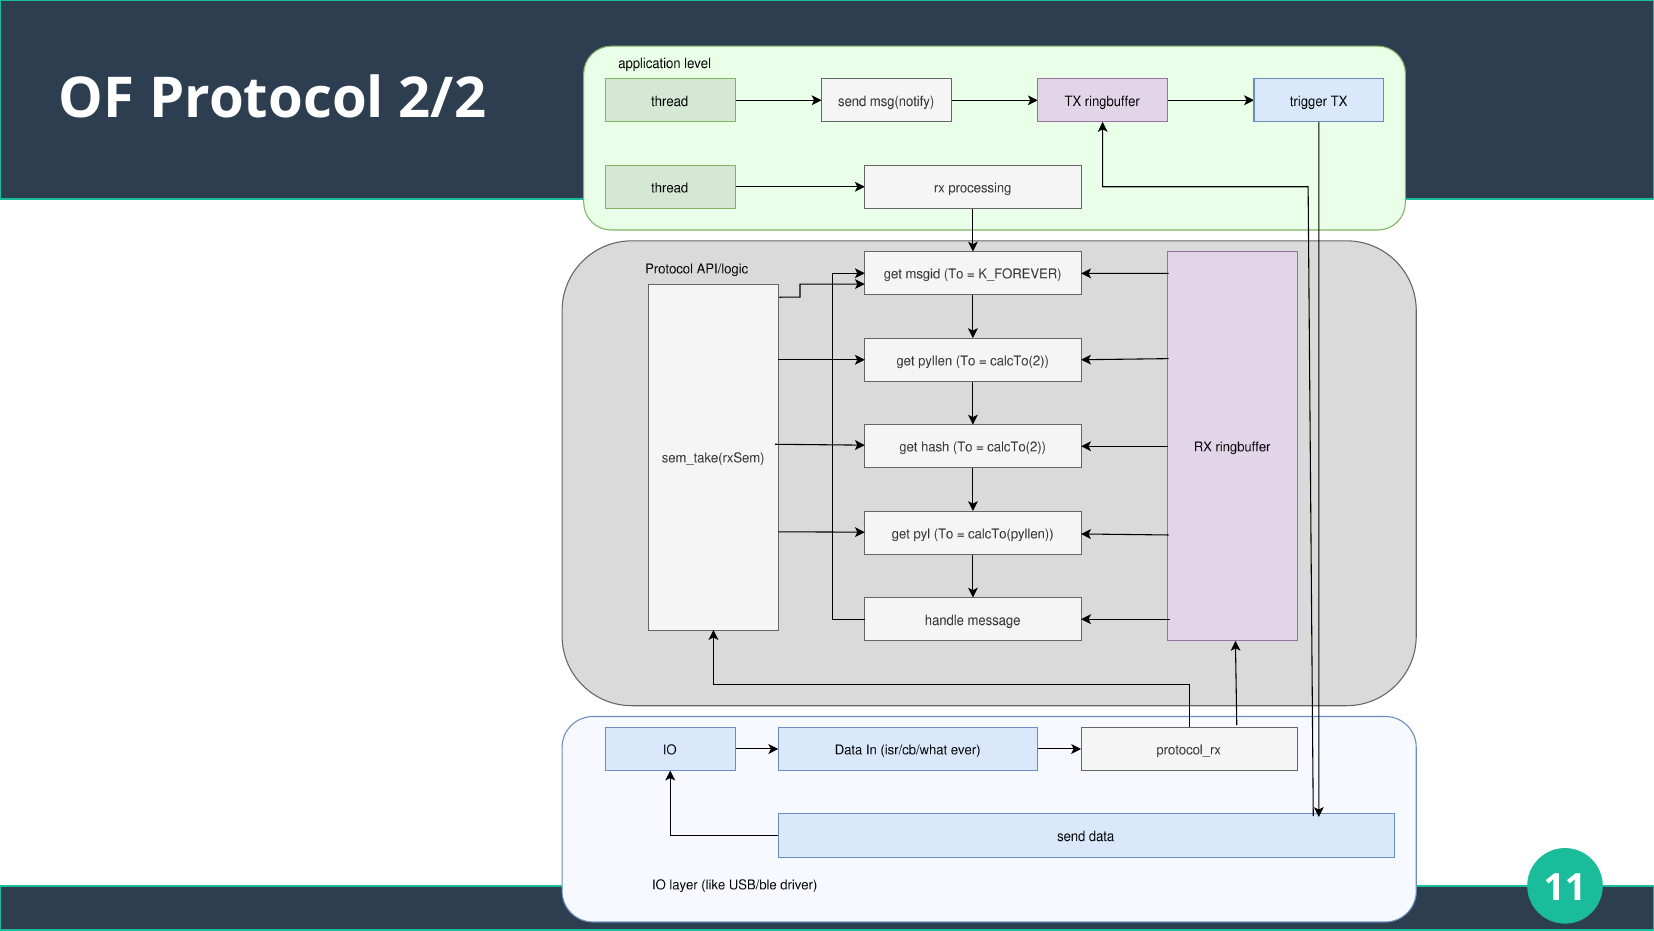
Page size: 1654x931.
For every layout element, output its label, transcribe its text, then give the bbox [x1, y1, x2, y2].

title OF Protocol 2/2 [59, 37, 1595, 155]
picture [561, 45, 1418, 924]
